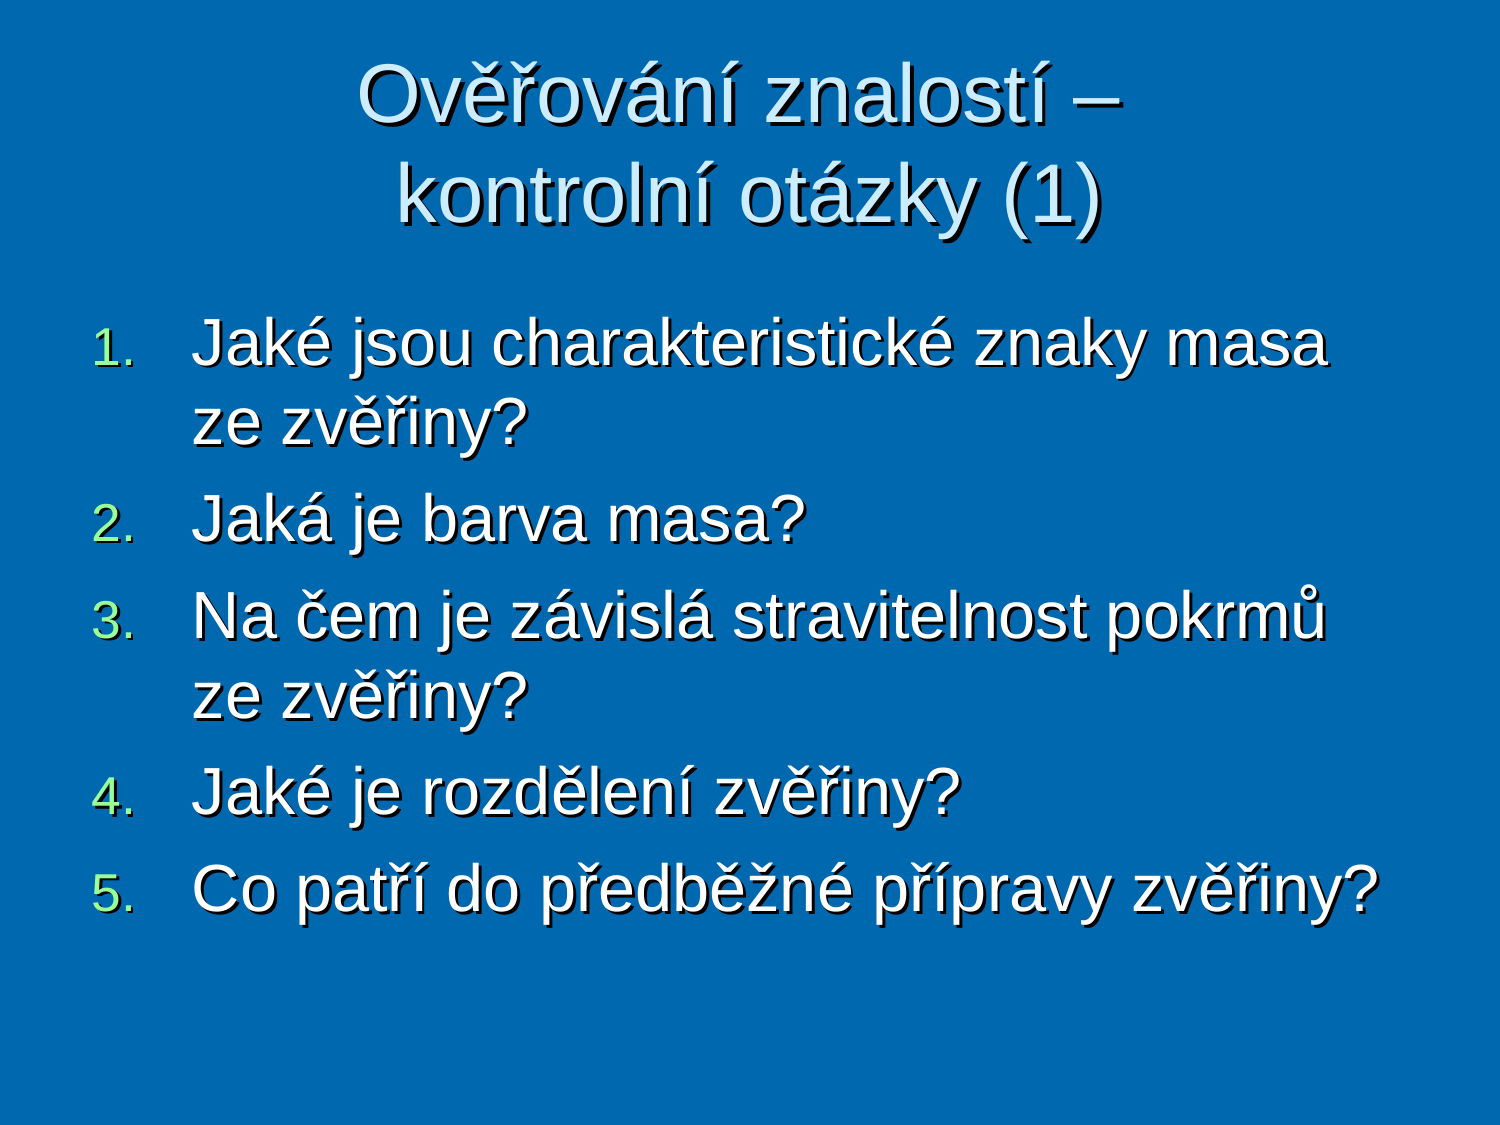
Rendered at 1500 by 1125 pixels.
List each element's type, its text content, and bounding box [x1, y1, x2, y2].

list Jaké jsou charakteristické znaky masa ze zvěřiny? Jaká je barva masa? Na čem je závislá stravitelnost pokrmů ze zvěřiny? Jaké je rozdělení zvěřiny? Co patří do předběžné přípravy zvěřiny? [76, 290, 1427, 1034]
title Ověřování znalostí – kontrolní otázky (1) [75, 31, 1426, 247]
